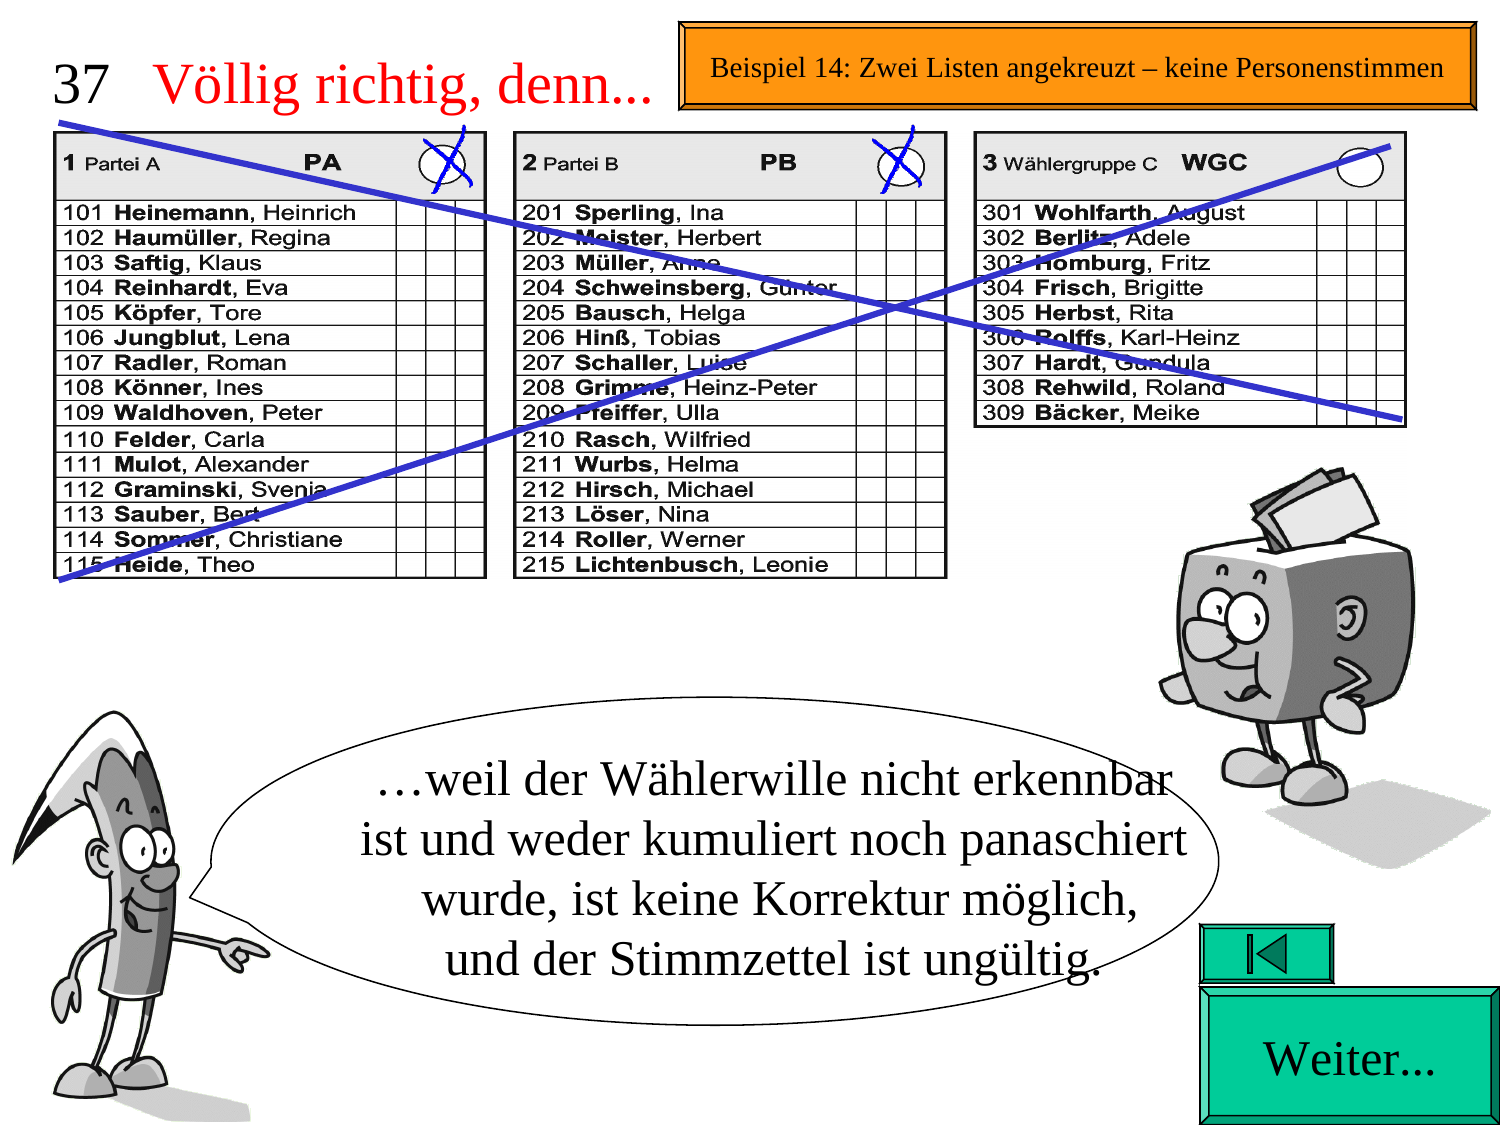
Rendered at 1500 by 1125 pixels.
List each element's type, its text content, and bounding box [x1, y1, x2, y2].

picture [77, 122, 1491, 869]
text_box Völlig richtig, denn... [137, 37, 1463, 138]
text_box Weiter... [1209, 996, 1491, 1115]
picture [53, 138, 880, 579]
text_box Beispiel 14: Zwei Listen angekreuzt – keine Personenstimmen [685, 28, 1470, 103]
text_box 37 [37, 37, 137, 138]
text_box …weil der Wählerwille nicht erkennbar ist und weder kumuliert noch panaschiert wurde, ist keine Korrektur möglich, und der Stimmzettel ist ungültig. [278, 697, 1219, 1026]
picture [7, 700, 278, 1122]
